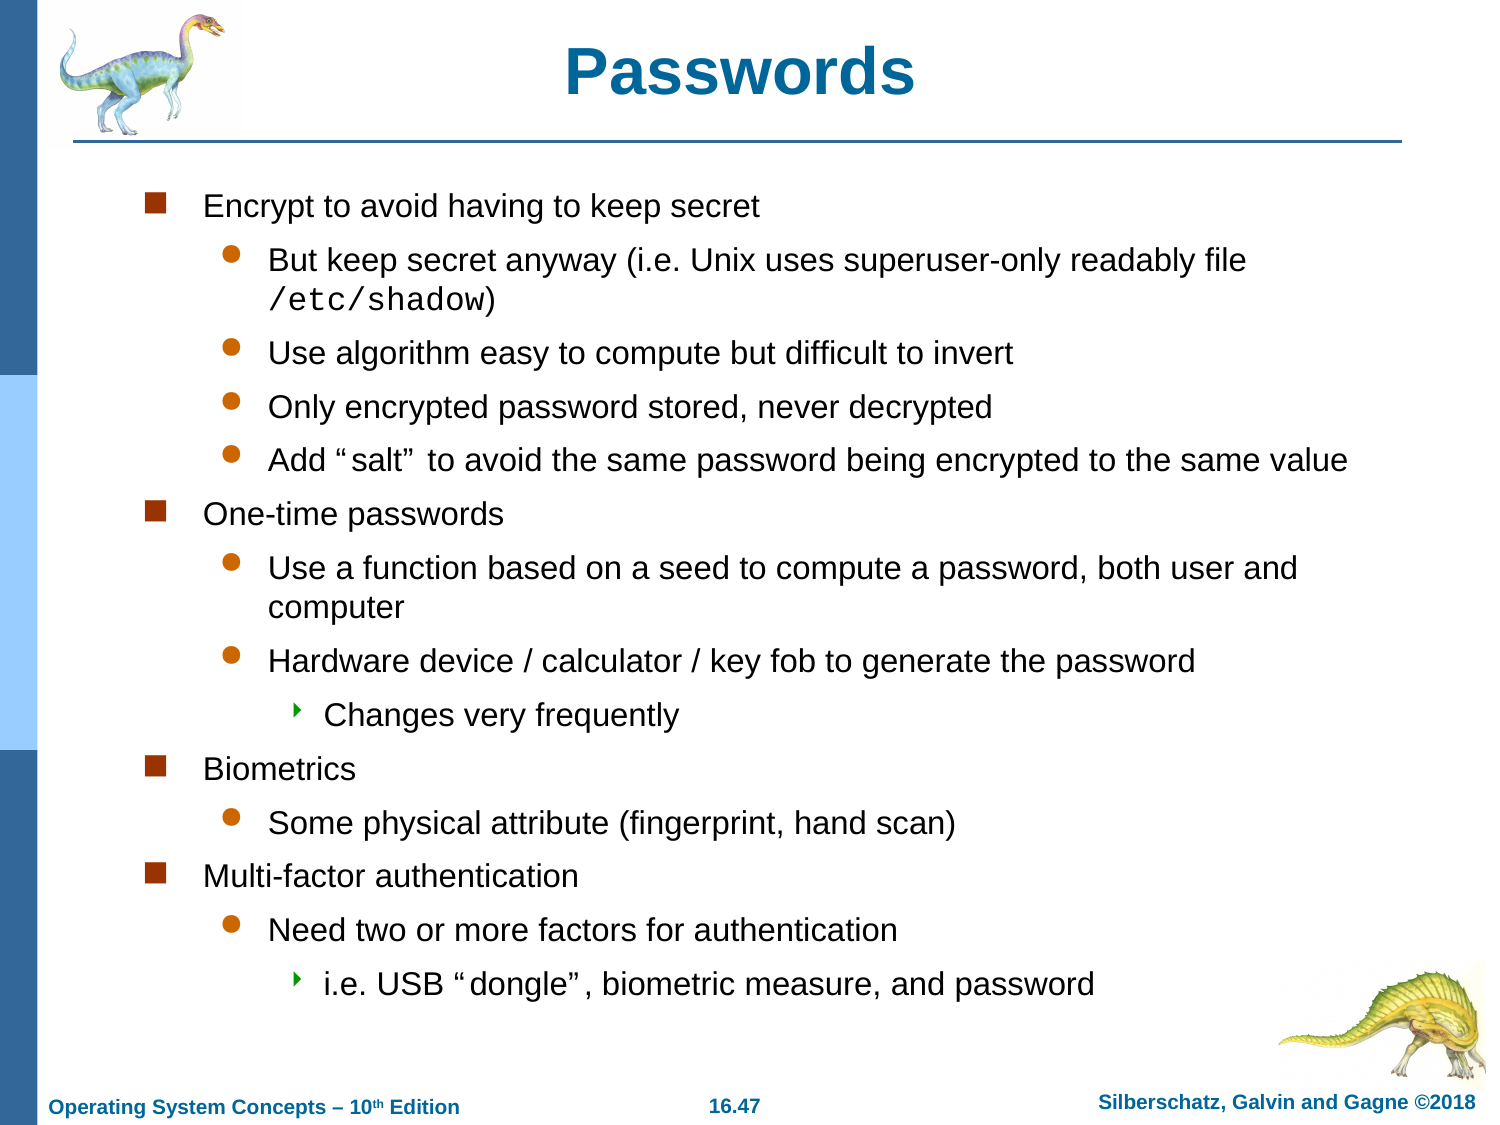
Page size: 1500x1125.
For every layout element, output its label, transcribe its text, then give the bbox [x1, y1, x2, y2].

picture [1415, 1094, 1423, 1099]
title Passwords [75, 20, 1426, 116]
picture [46, 0, 243, 149]
picture [1275, 959, 1486, 1090]
list Encrypt to avoid having to keep secret But keep secret anyway (i.e. Unix uses superuser-only readably file /etc/shadow) Use algorithm easy to compute but difficult to invert Only encrypted password stored, never decrypted Add “salt” to avoid the same password being encrypted to the same value One-time passwords Use a function based on a seed to compute a password, both user and computer Hardware device / calculator / key fob to generate the password Changes very frequently Biometrics Some physical attribute (fingerprint, hand scan) Multi-factor authentication Need two or more factors for authentication i.e. USB “dongle”, biometric measure, and password [132, 176, 1422, 1010]
